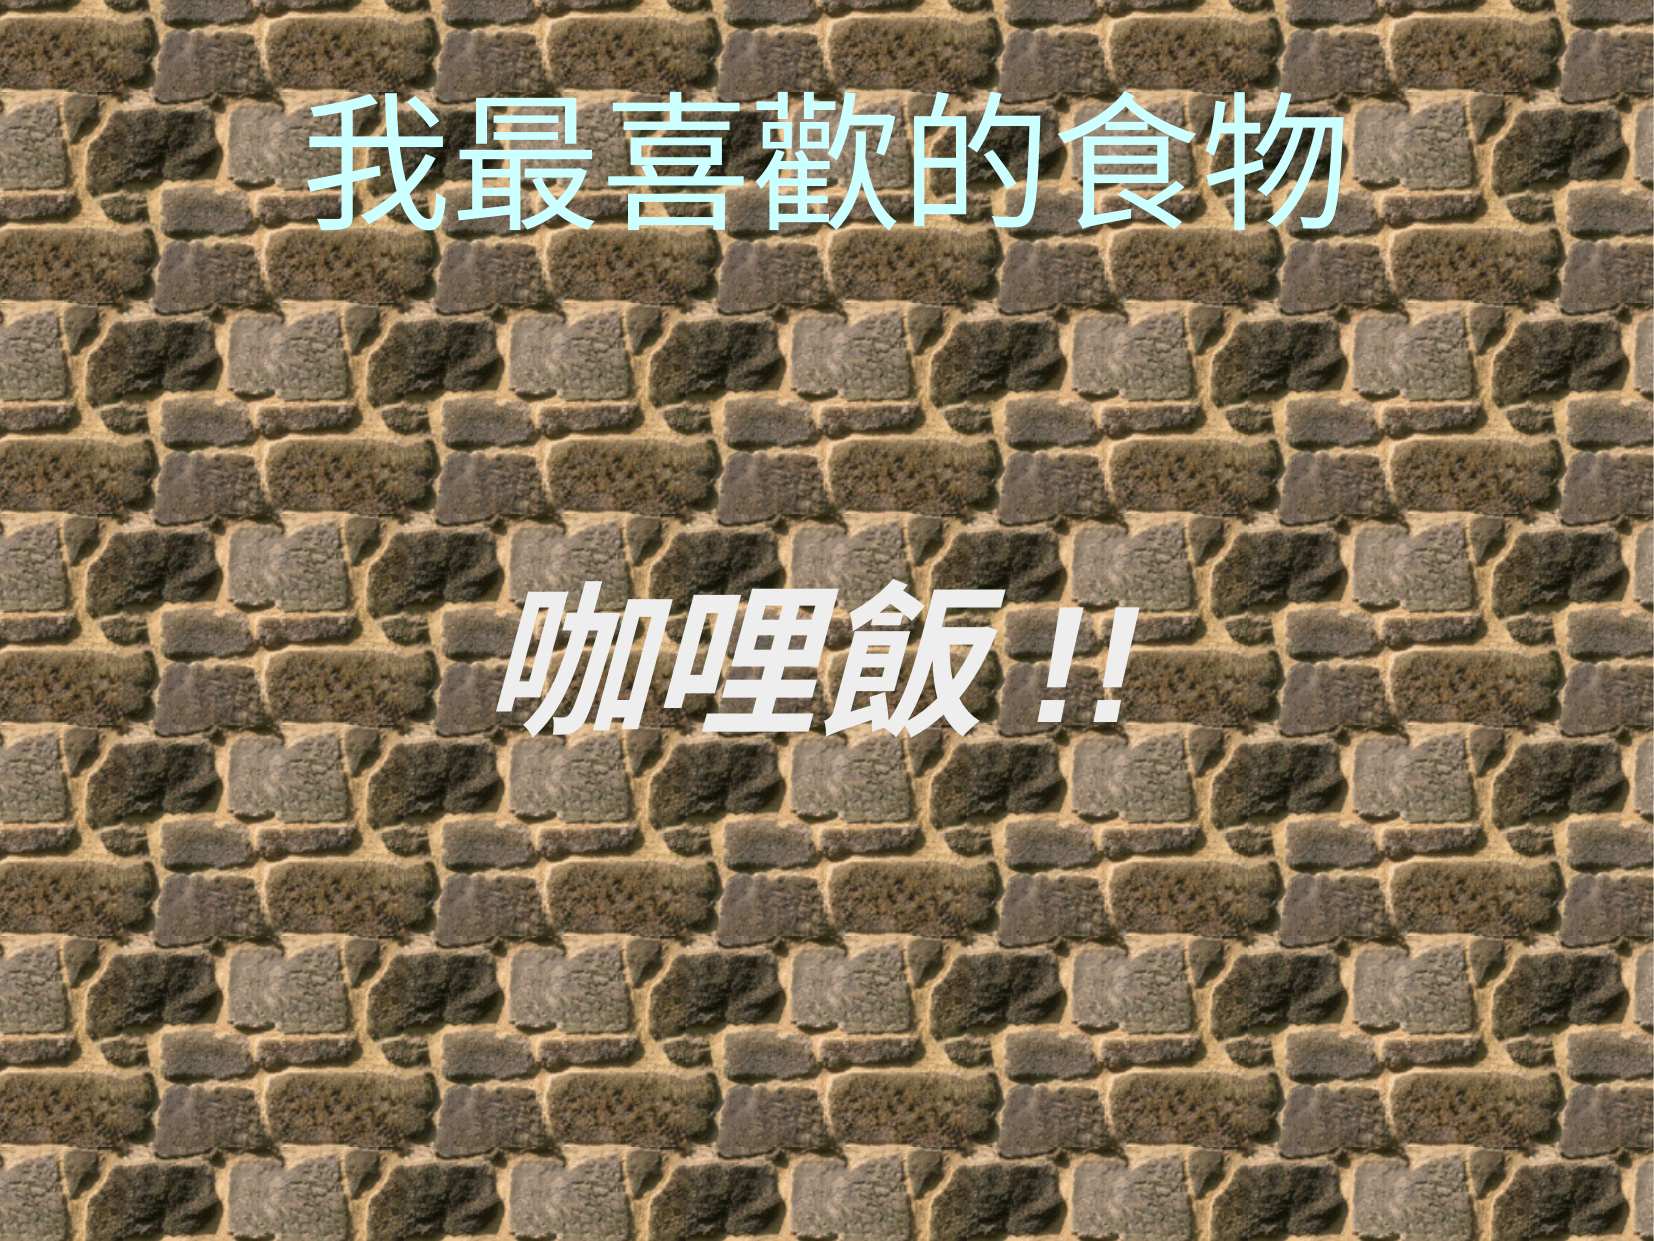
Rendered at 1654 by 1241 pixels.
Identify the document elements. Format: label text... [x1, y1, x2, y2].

subtitle 咖哩飯!! [69, 290, 1558, 1010]
picture [0, 0, 1654, 1241]
title 我最喜歡的食物 [82, 49, 1571, 257]
